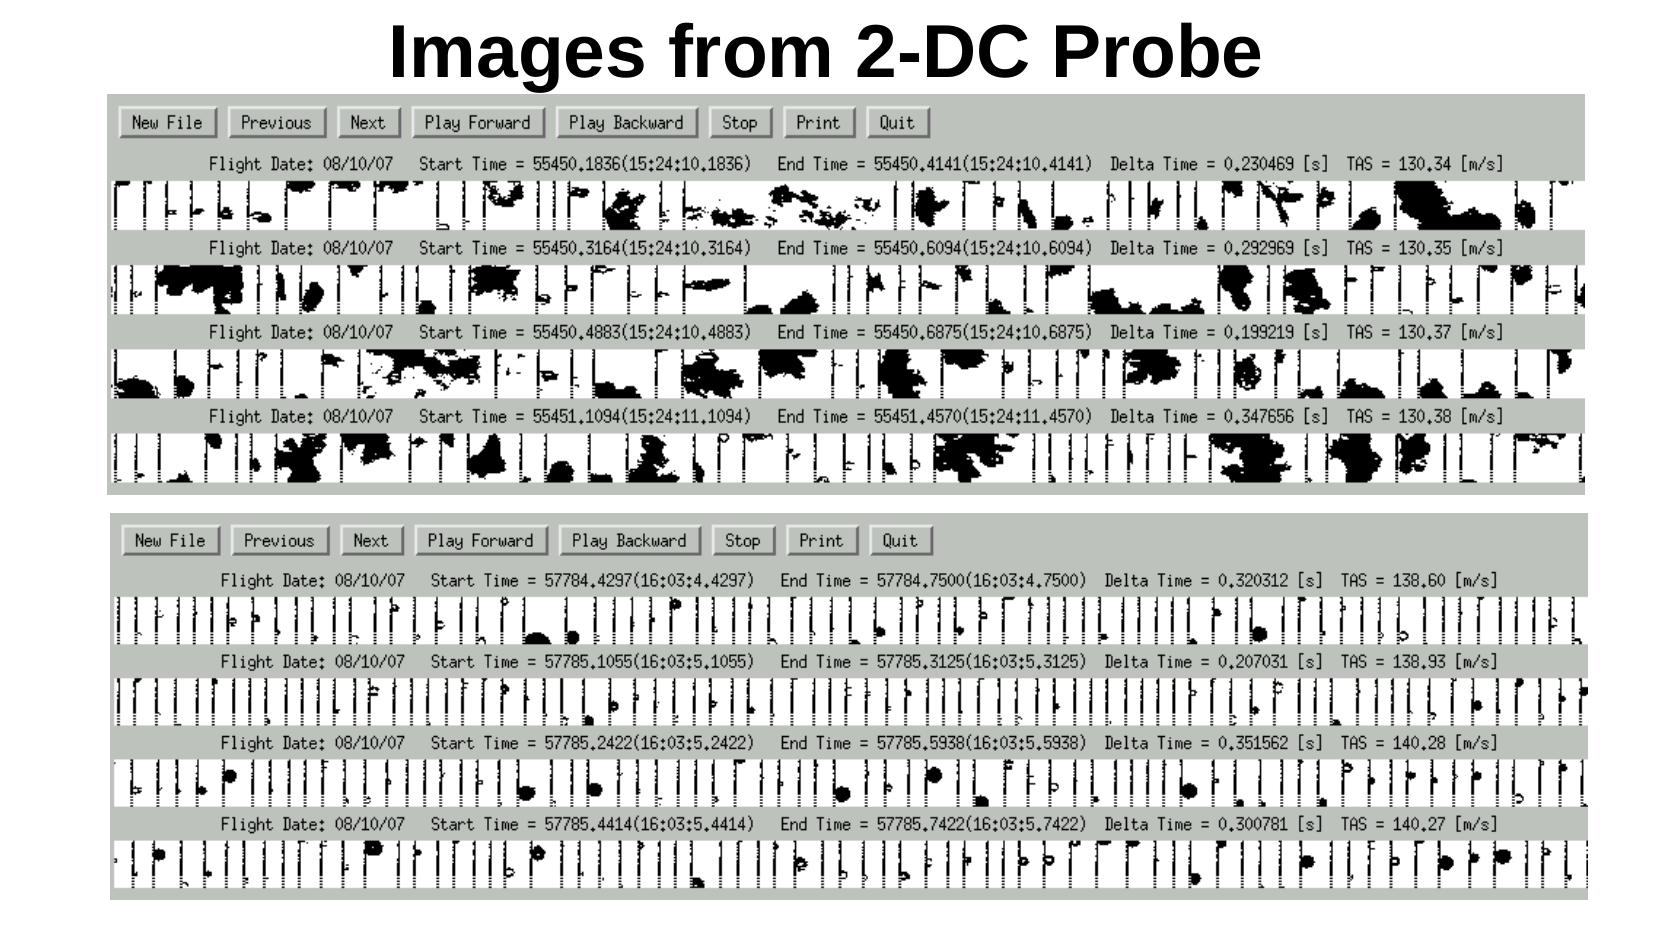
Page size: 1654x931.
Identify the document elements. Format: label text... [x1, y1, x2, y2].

picture [107, 94, 1585, 496]
picture [110, 513, 1588, 901]
text_box Images from 2-DC Probe [0, 0, 1654, 102]
